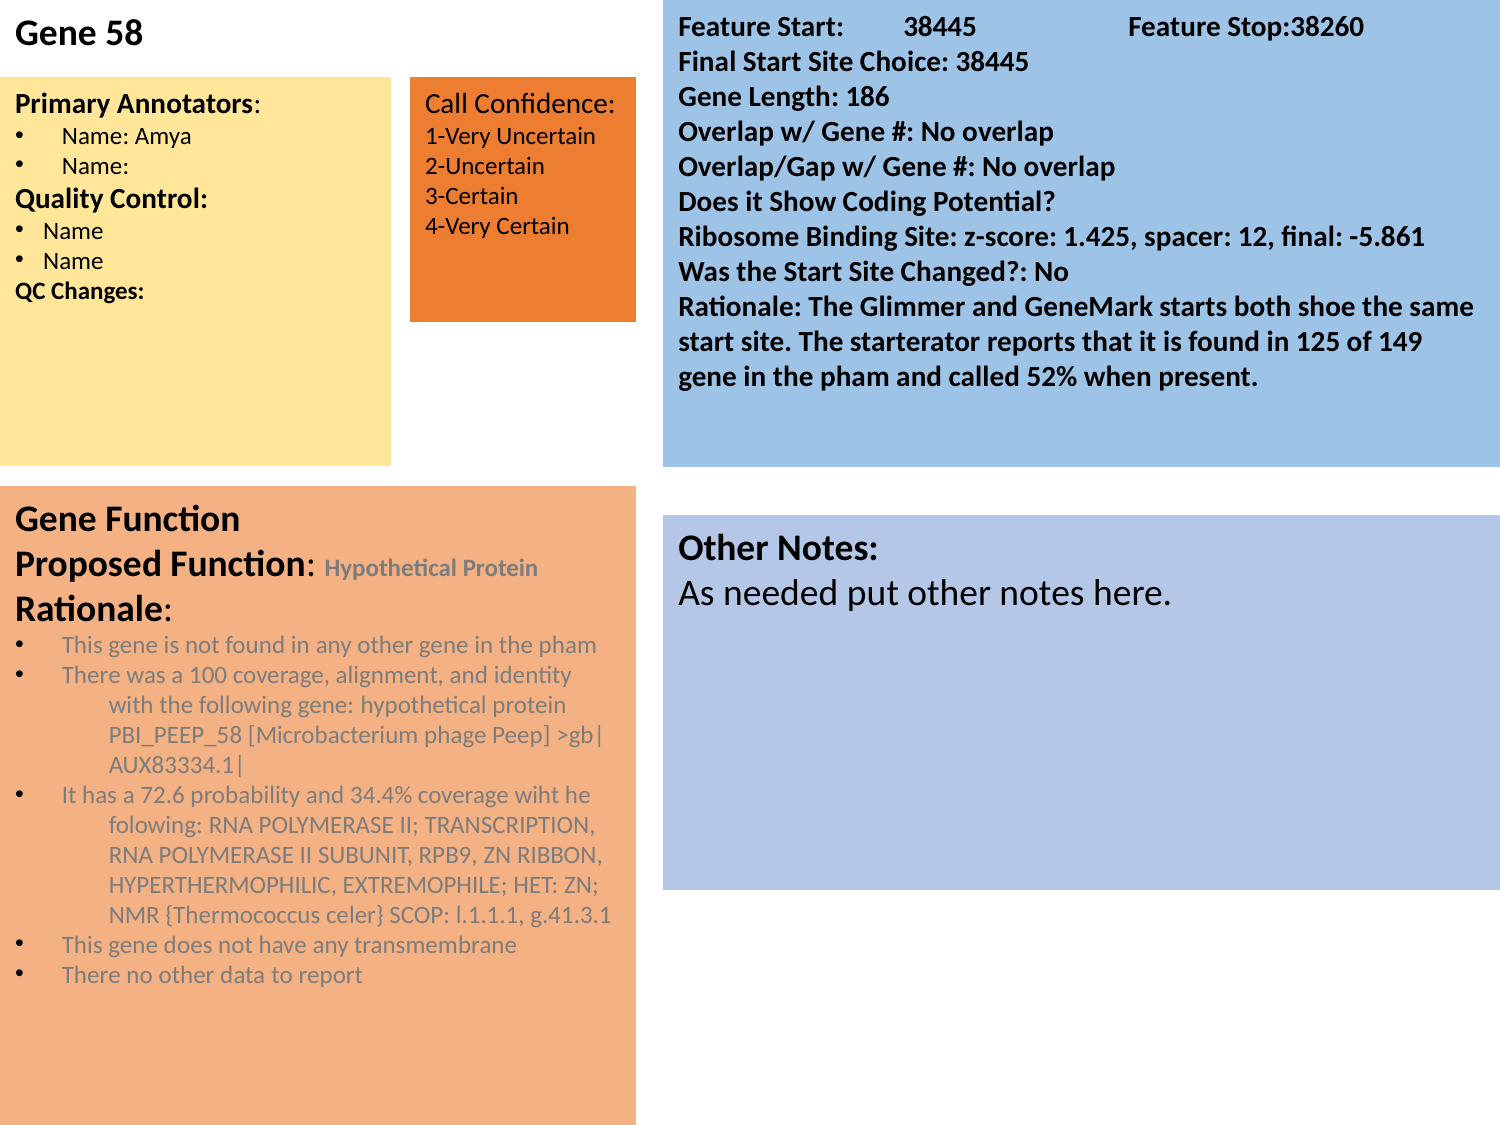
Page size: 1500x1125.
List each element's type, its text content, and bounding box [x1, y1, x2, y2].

text_box Gene 58 [0, 0, 160, 61]
text_box Primary Annotators: Name: Amya Name: Quality Control: Name Name QC Changes: [0, 77, 391, 466]
text_box Other Notes: As needed put other notes here. [663, 515, 1500, 890]
text_box Feature Start: 38445 Feature Stop:38260 Final Start Site Choice: 38445 Gene Length: 186 Overlap w/ Gene #: No overlap Overlap/Gap w/ Gene #: No overlap Does it Show Coding Potential? Ribosome Binding Site: z-score: 1.425, spacer: 12, final: -5.861 Was the Start Site Changed?: No Rationale: The Glimmer and GeneMark starts both shoe the same start site. The starterator reports that it is found in 125 of 149 gene in the pham and called 52% when present. [663, 0, 1500, 467]
text_box Gene Function Proposed Function: Hypothetical Protein Rationale: This gene is not found in any other gene in the pham There was a 100 coverage, alignment, and identity with the following gene: hypothetical protein PBI_PEEP_58 [Microbacterium phage Peep] >gb|AUX83334.1| It has a 72.6 probability and 34.4% coverage wiht he folowing: RNA POLYMERASE II; TRANSCRIPTION, RNA POLYMERASE II SUBUNIT, RPB9, ZN RIBBON, HYPERTHERMOPHILIC, EXTREMOPHILE; HET: ZN; NMR {Thermococcus celer} SCOP: l.1.1.1, g.41.3.1 This gene does not have any transmembrane There no other data to report [0, 486, 636, 1125]
text_box Call Confidence: 1-Very Uncertain 2-Uncertain 3-Certain 4-Very Certain [410, 77, 636, 322]
